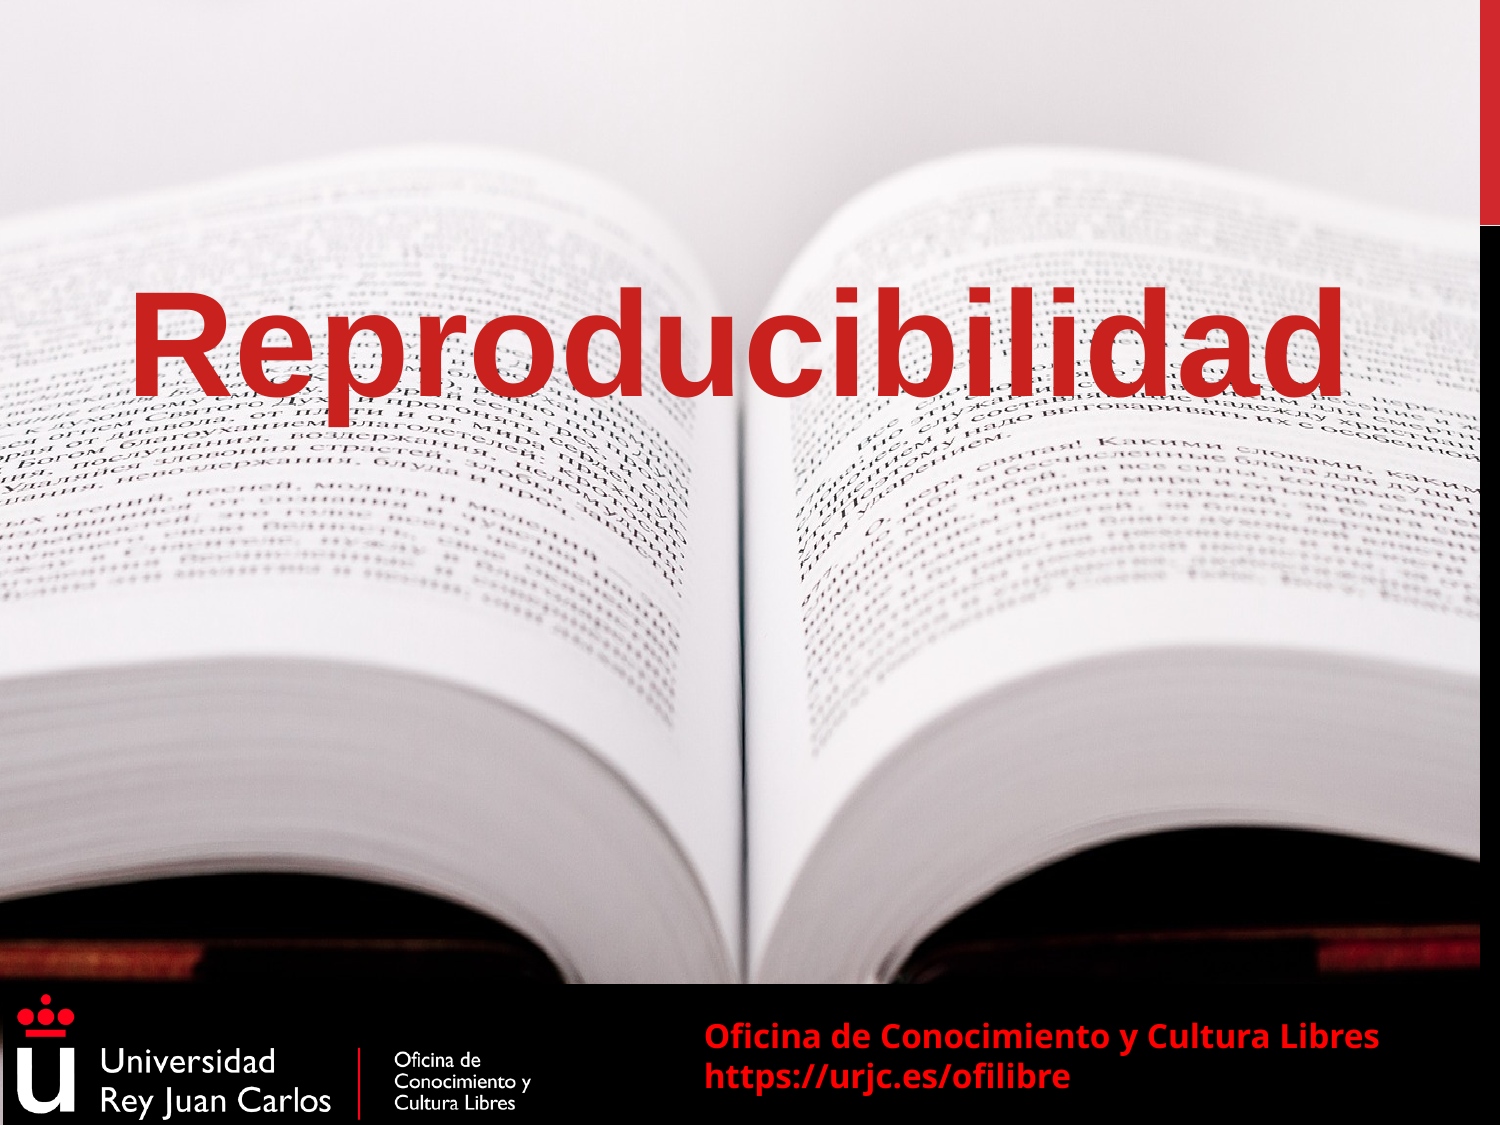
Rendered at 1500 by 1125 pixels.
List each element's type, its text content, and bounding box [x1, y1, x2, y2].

text_box Reproducibilidad [109, 253, 1370, 604]
picture [17, 994, 531, 1120]
title [75, 285, 1425, 661]
picture [0, 0, 1500, 1125]
